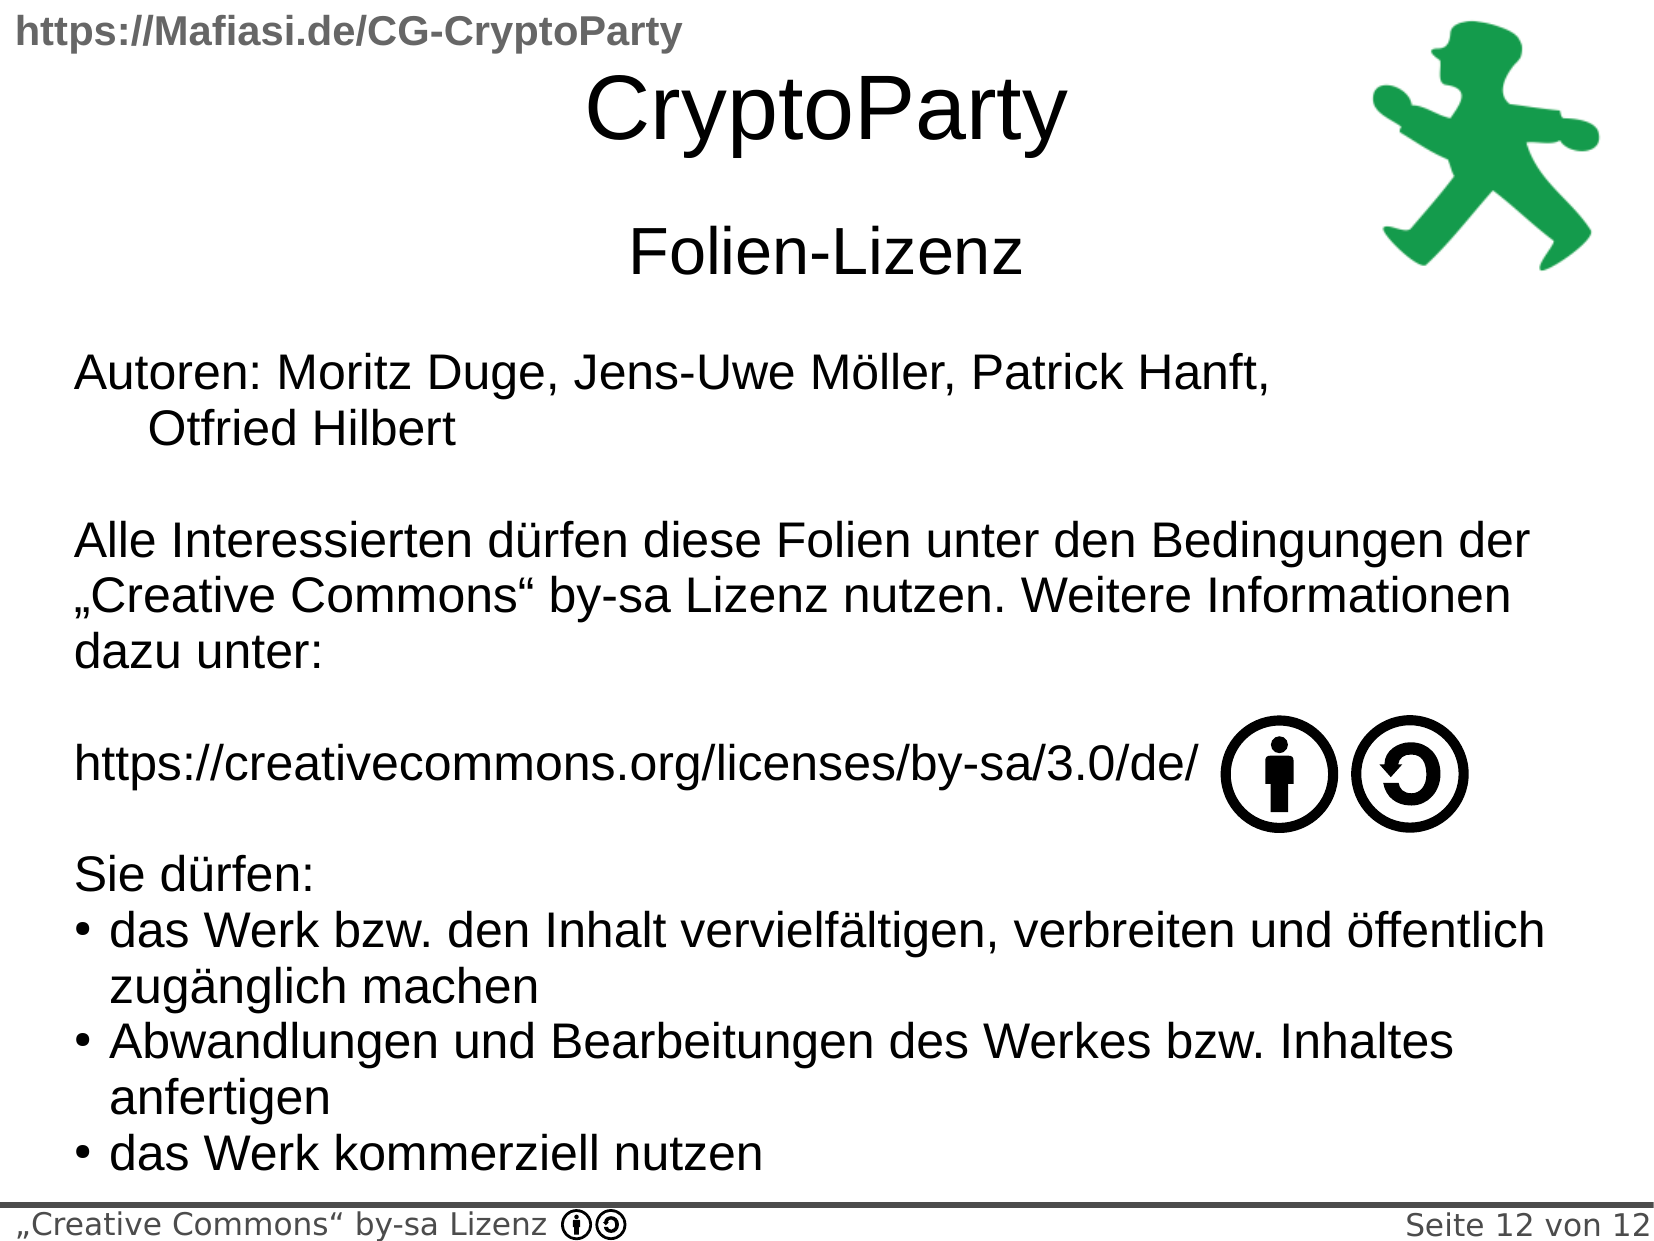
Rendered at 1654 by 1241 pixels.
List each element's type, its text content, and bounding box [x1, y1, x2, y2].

picture [1317, 0, 1654, 313]
picture [1351, 715, 1469, 833]
picture [1220, 715, 1339, 833]
text_box Folien-Lizenz Autoren: Moritz Duge, Jens-Uwe Möller, Patrick Hanft, Otfried Hilbert Alle Interessierten dürfen diese Folien unter den Bedingungen der „Creative Commons“ by-sa Lizenz nutzen. Weitere Informationen dazu unter: https://creativecommons.org/licenses/by-sa/3.0/de/ Sie dürfen: das Werk bzw. den Inhalt vervielfältigen, verbreiten und öffentlich zugänglich machen Abwandlungen und Bearbeitungen des Werkes bzw. Inhaltes anfertigen das Werk kommerziell nutzen [59, 206, 1595, 1197]
